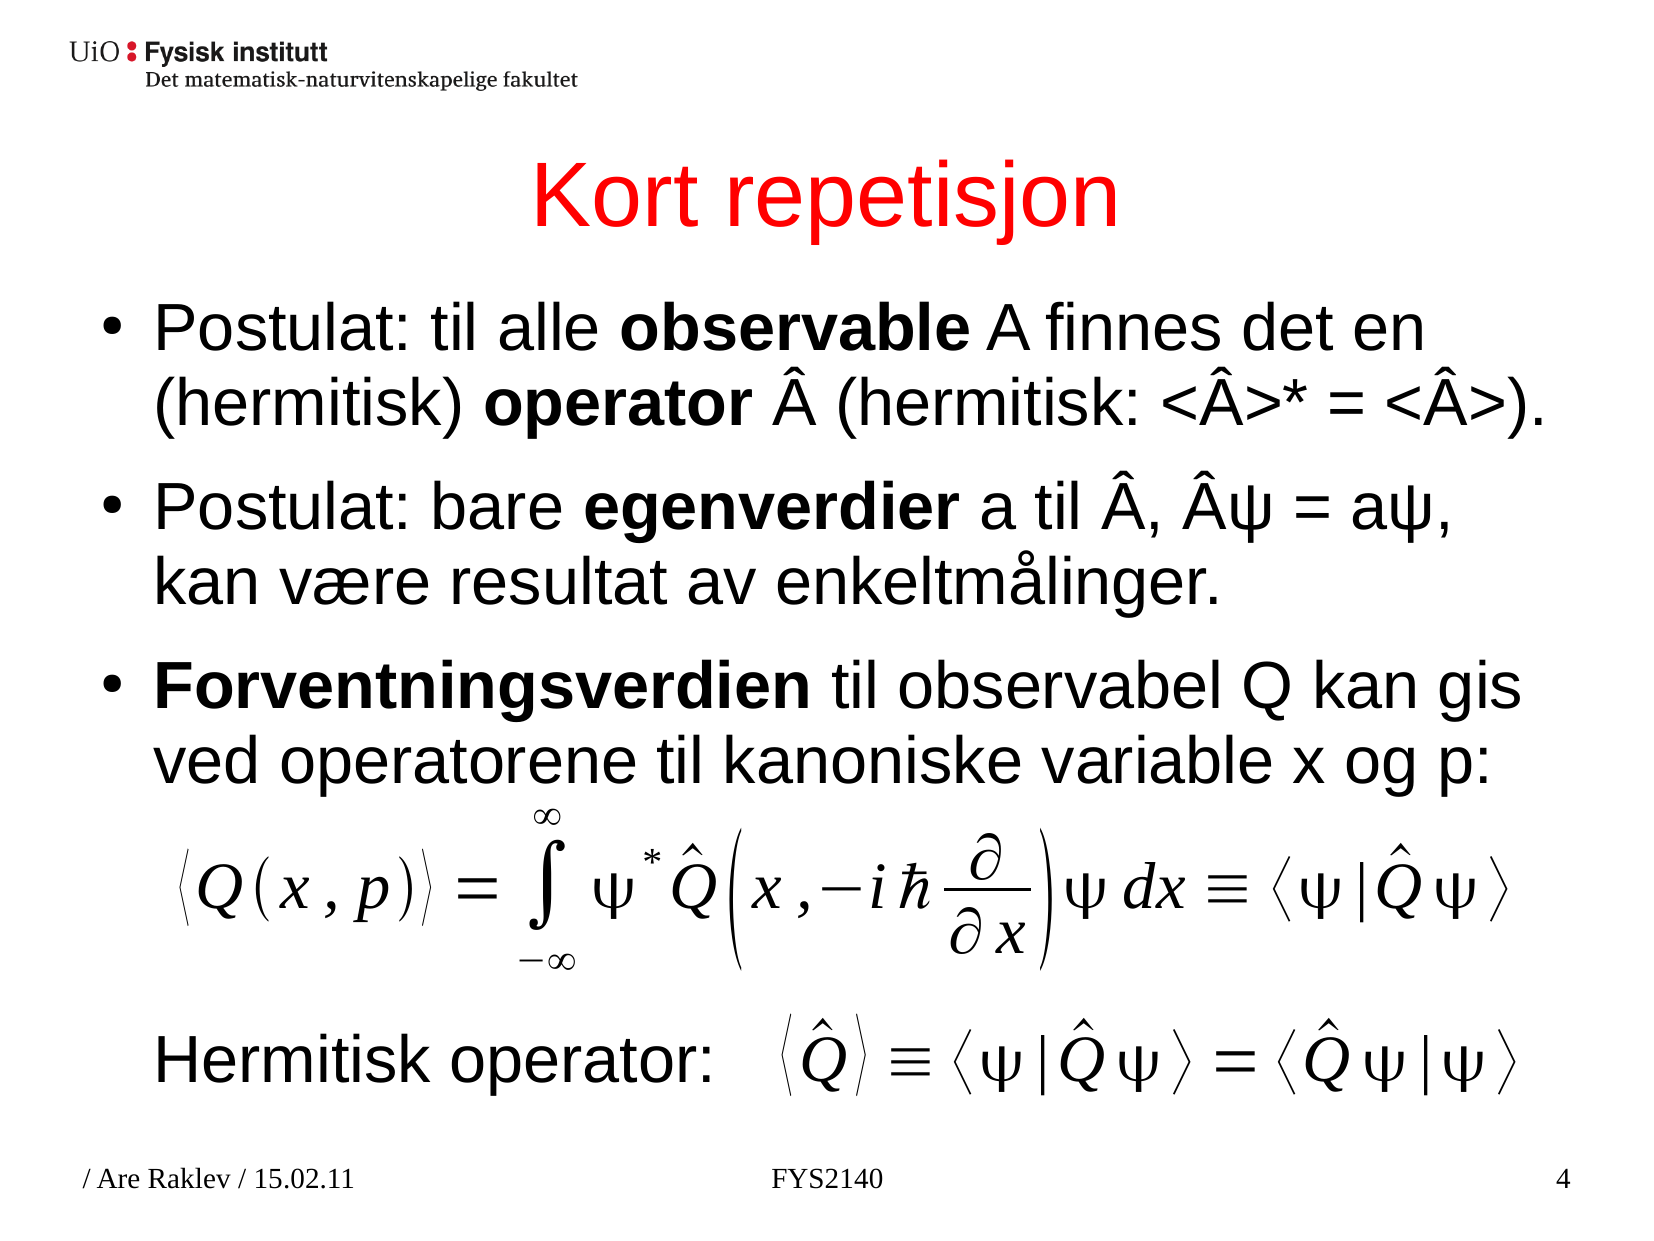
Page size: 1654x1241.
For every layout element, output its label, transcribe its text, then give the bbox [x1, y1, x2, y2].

chart [170, 792, 1518, 981]
picture [68, 37, 581, 93]
list Postulat: til alle observable A finnes det en (hermitisk) operator Â (hermitisk: <Â>* = <Â>). Postulat: bare egenverdier a til Â, Âψ = aψ, kan være resultat av enkeltmålinger. Forventningsverdien til observabel Q kan gis ved operatorene til kanoniske variable x og p: Hermitisk operator: [82, 290, 1576, 1095]
chart [772, 1011, 1524, 1103]
title Kort repetisjon [82, 90, 1571, 290]
